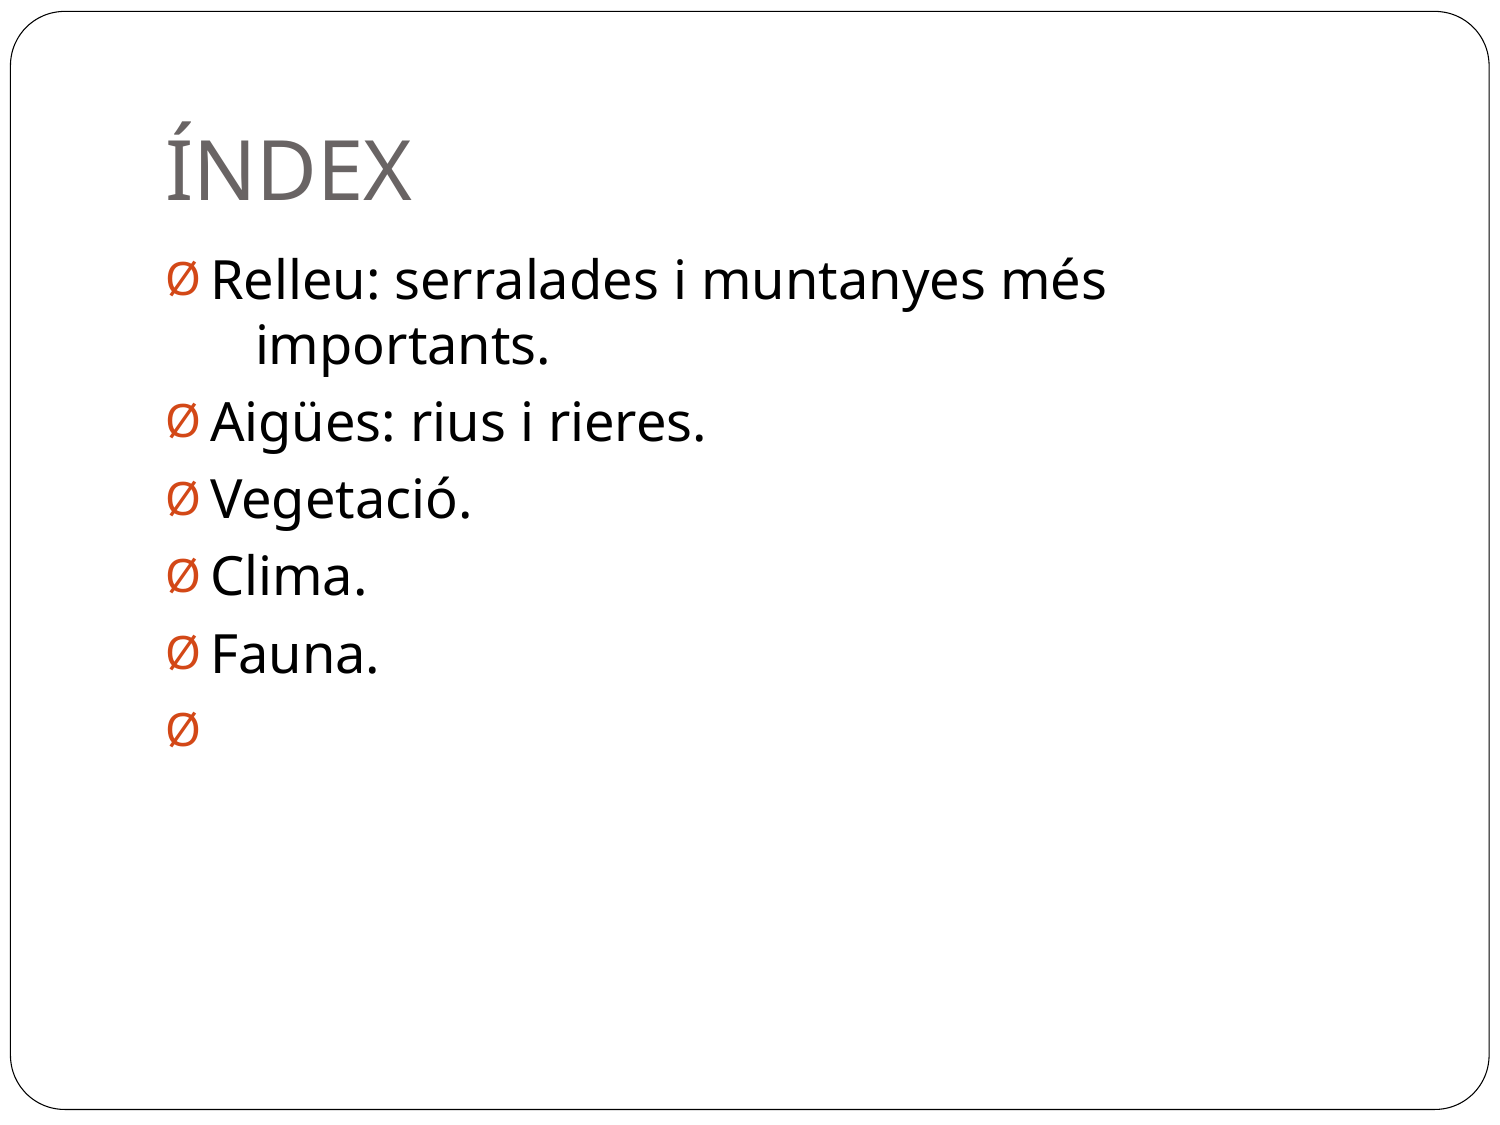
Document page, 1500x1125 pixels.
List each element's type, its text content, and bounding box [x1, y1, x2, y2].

title ÍNDEX [150, 45, 1426, 233]
list Relleu: serralades i muntanyes més importants. Aigües: rius i rieres. Vegetació. Clima. Fauna. [150, 237, 1426, 988]
